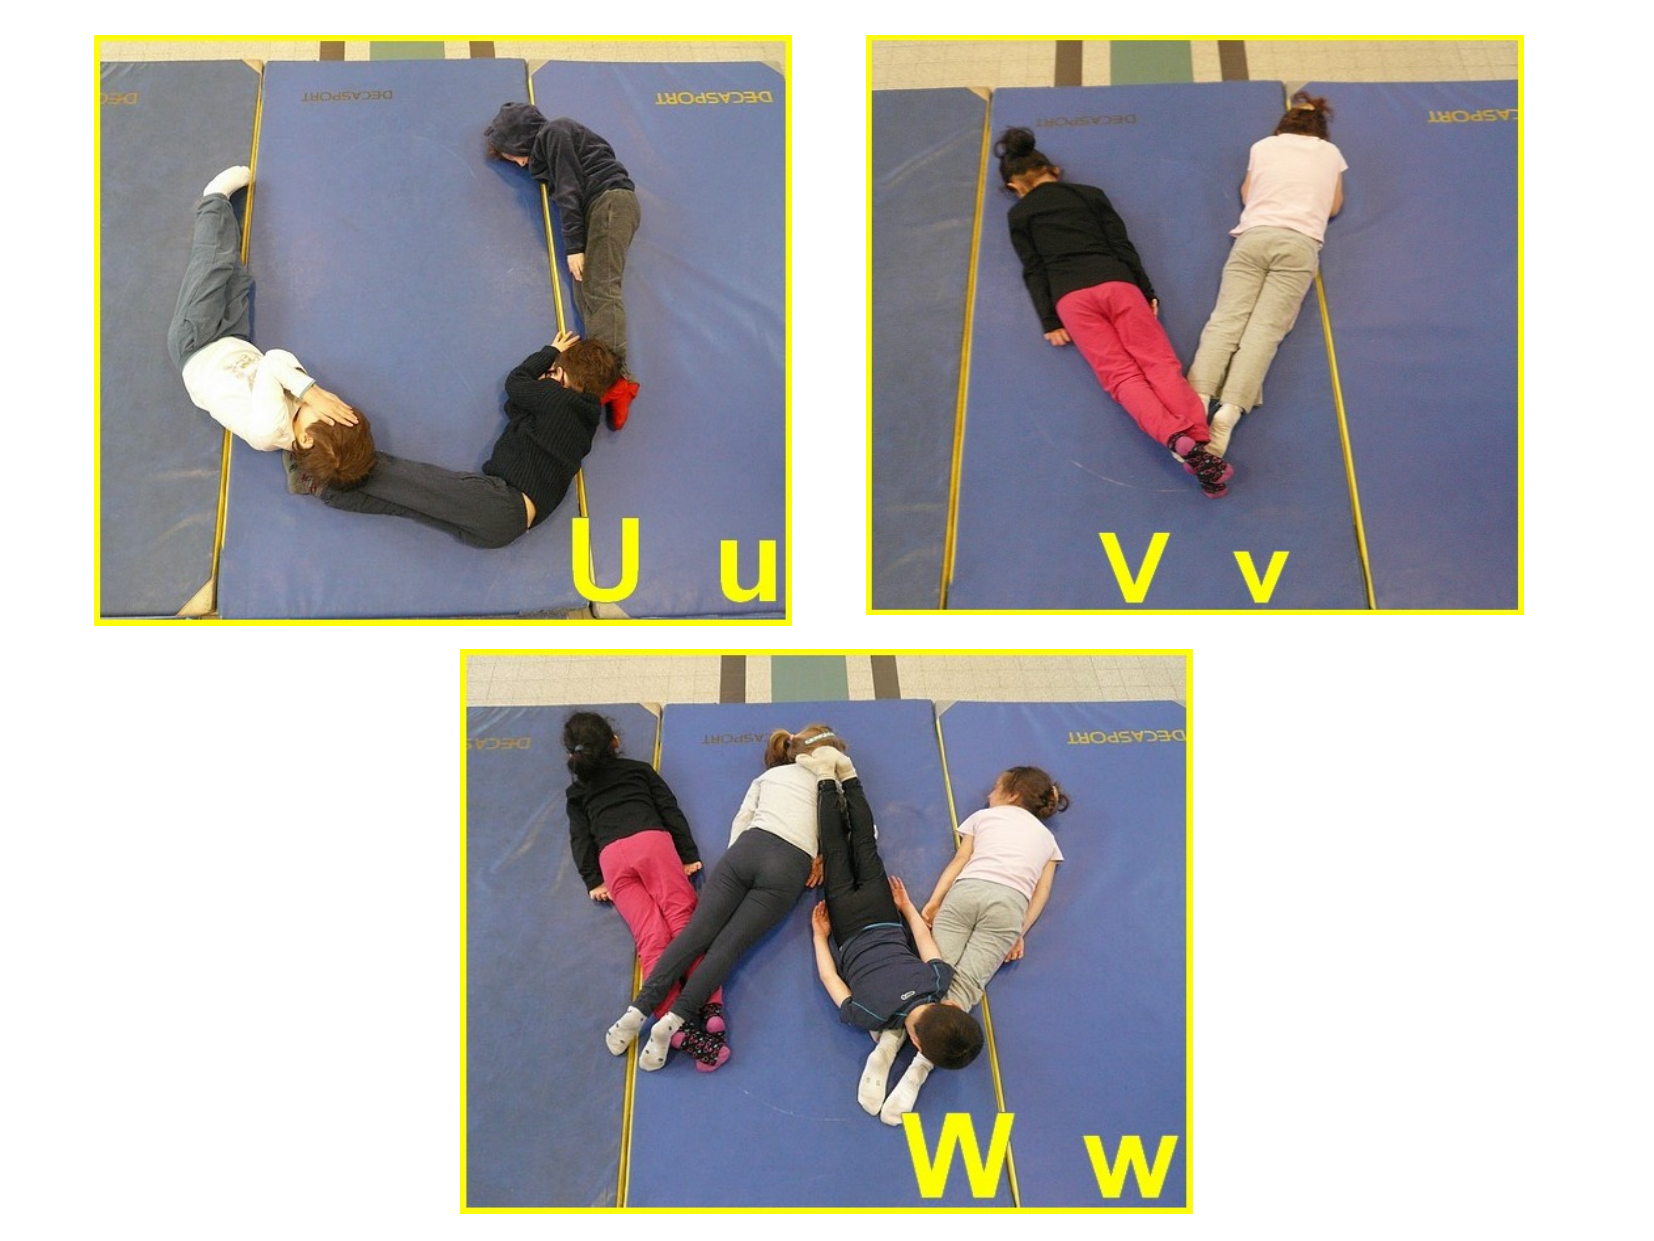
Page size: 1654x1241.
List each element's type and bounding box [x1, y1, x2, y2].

picture [94, 35, 792, 626]
picture [460, 649, 1193, 1214]
picture [866, 35, 1524, 615]
